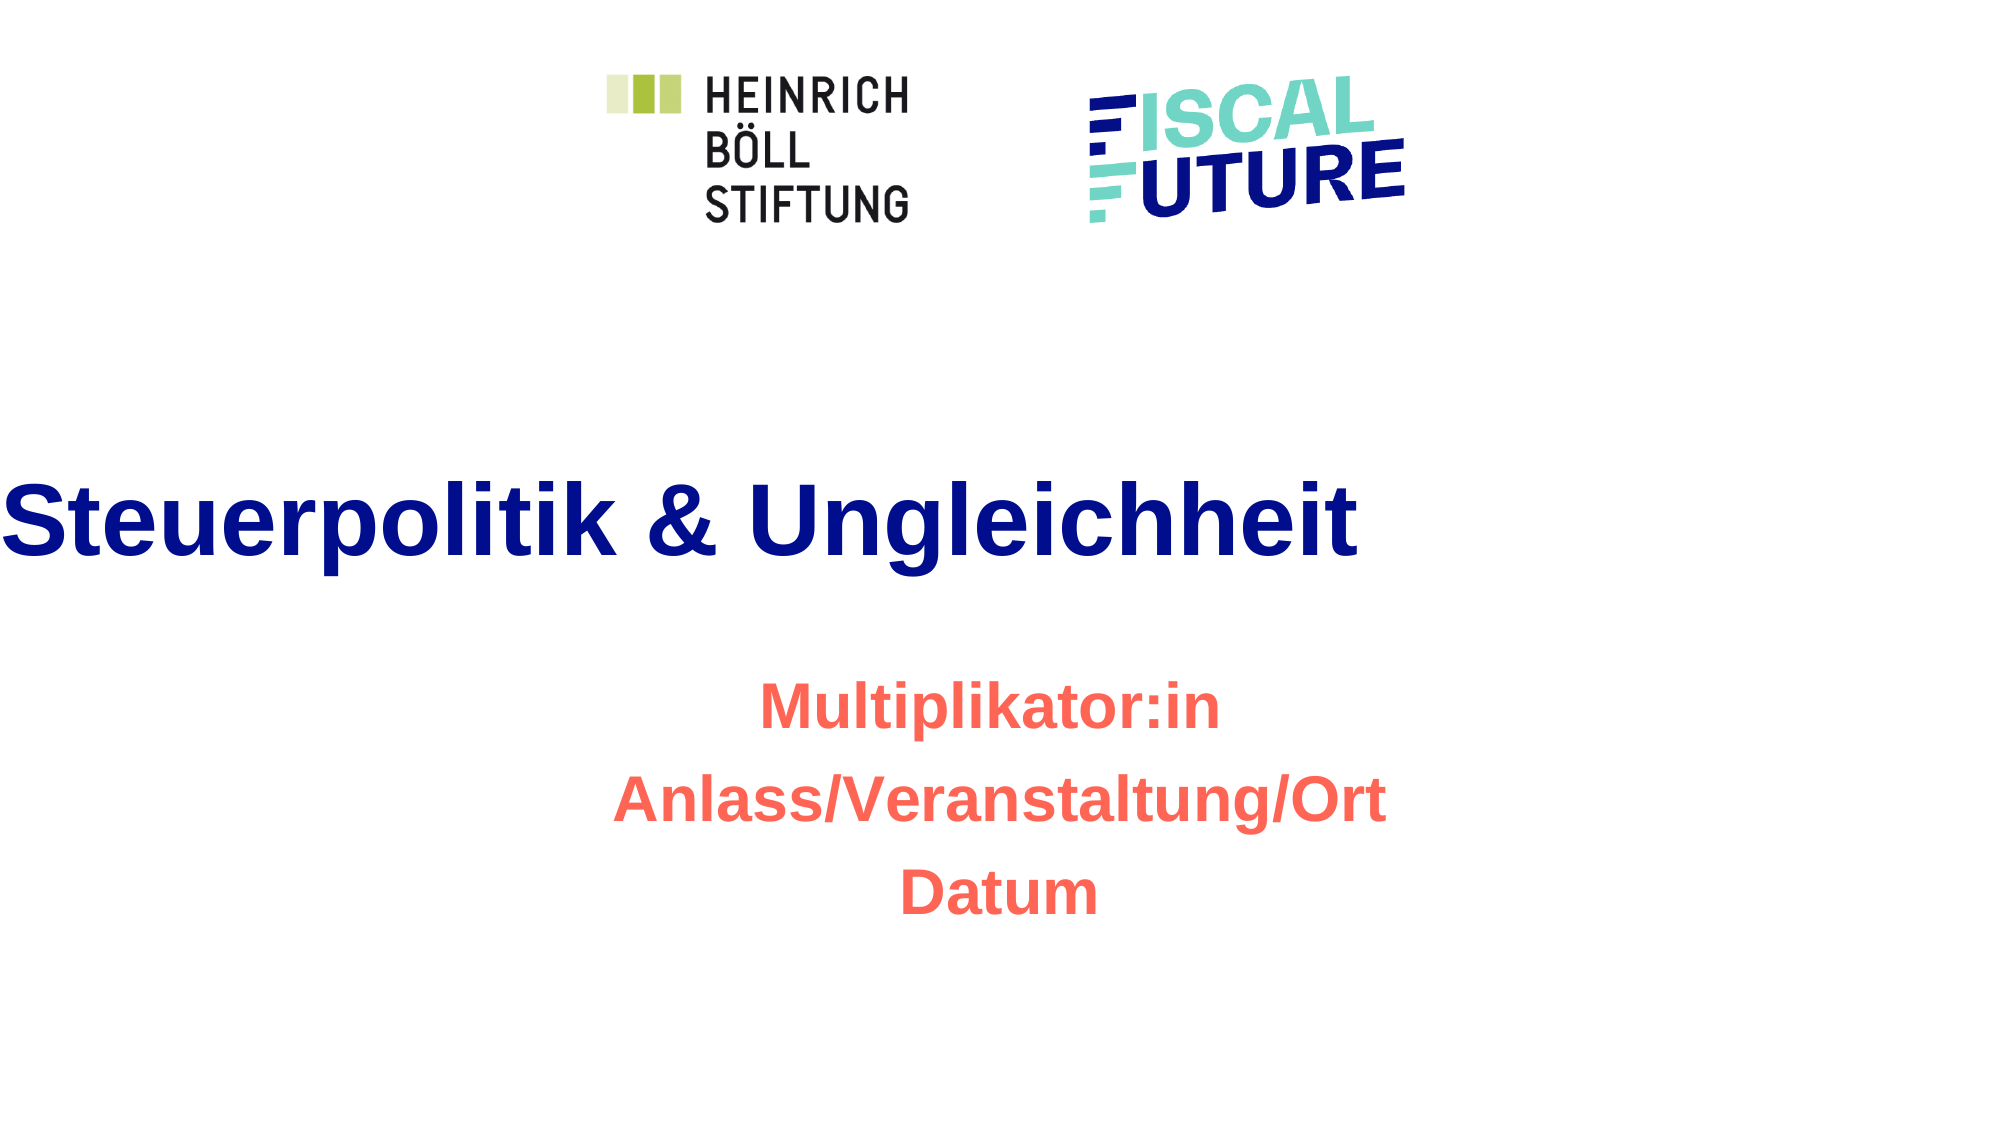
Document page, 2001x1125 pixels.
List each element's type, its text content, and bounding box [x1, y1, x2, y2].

text_box Multiplikator:in Anlass/Veranstaltung/Ort Datum [0, 648, 2000, 1009]
text_box Steuerpolitik & Ungleichheit [0, 429, 2000, 648]
picture [575, 61, 1426, 267]
text_box [0, 0, 2000, 309]
